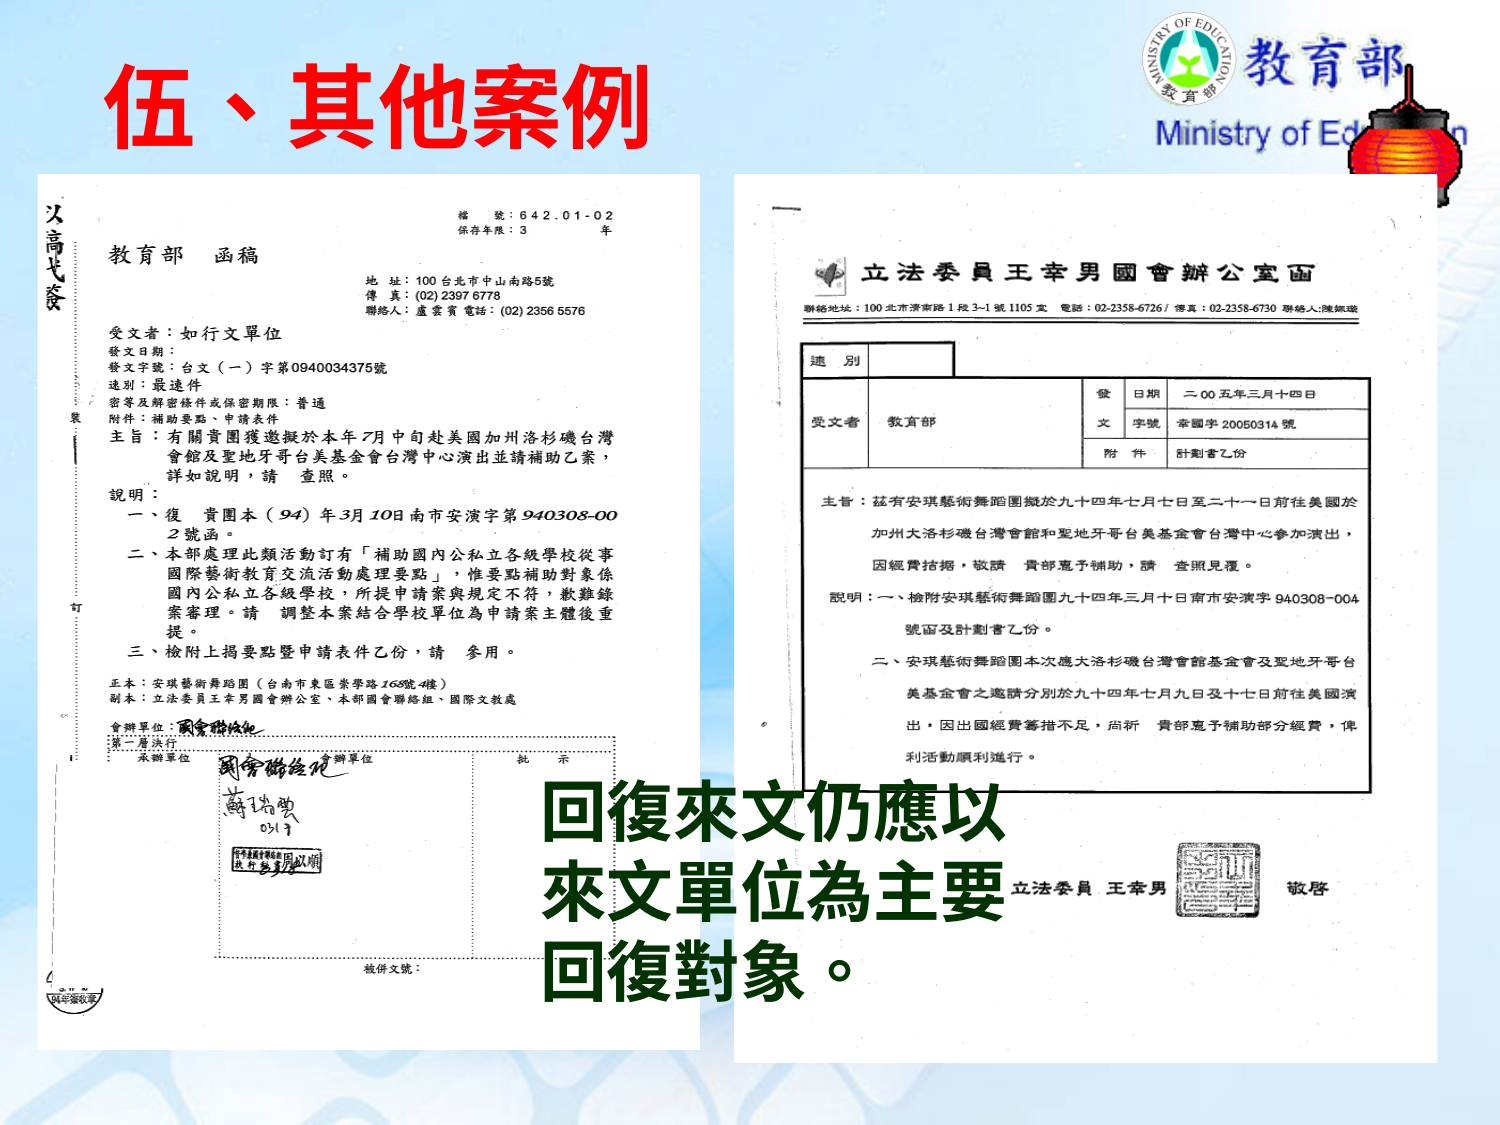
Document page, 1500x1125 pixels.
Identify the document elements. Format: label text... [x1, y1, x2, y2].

list [75, 125, 1288, 762]
chart [37, 174, 700, 1051]
text_box 伍、其他案例 [89, 43, 669, 168]
text_box 回復來文仍應以來文單位為主要回復對象。 [525, 762, 1034, 1018]
picture [1312, 62, 1500, 312]
chart [734, 174, 1438, 1063]
text_box [1012, 50, 1463, 126]
